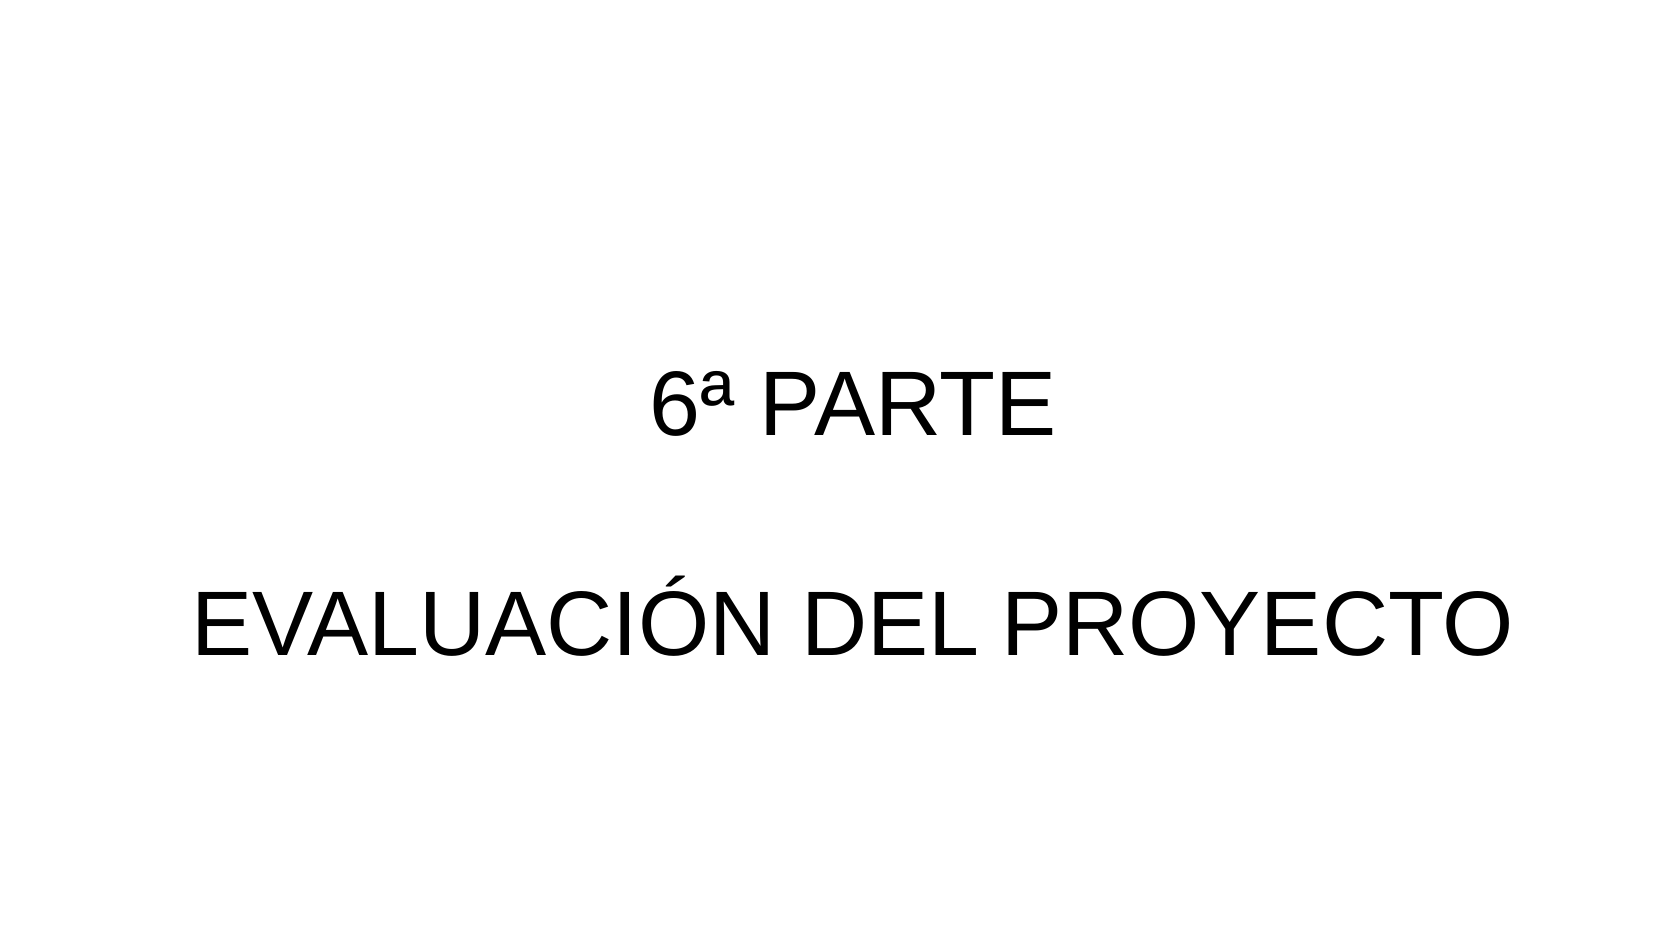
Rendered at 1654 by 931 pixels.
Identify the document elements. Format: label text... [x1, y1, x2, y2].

text_box 6ª PARTE EVALUACIÓN DEL PROYECTO [109, 343, 1598, 500]
